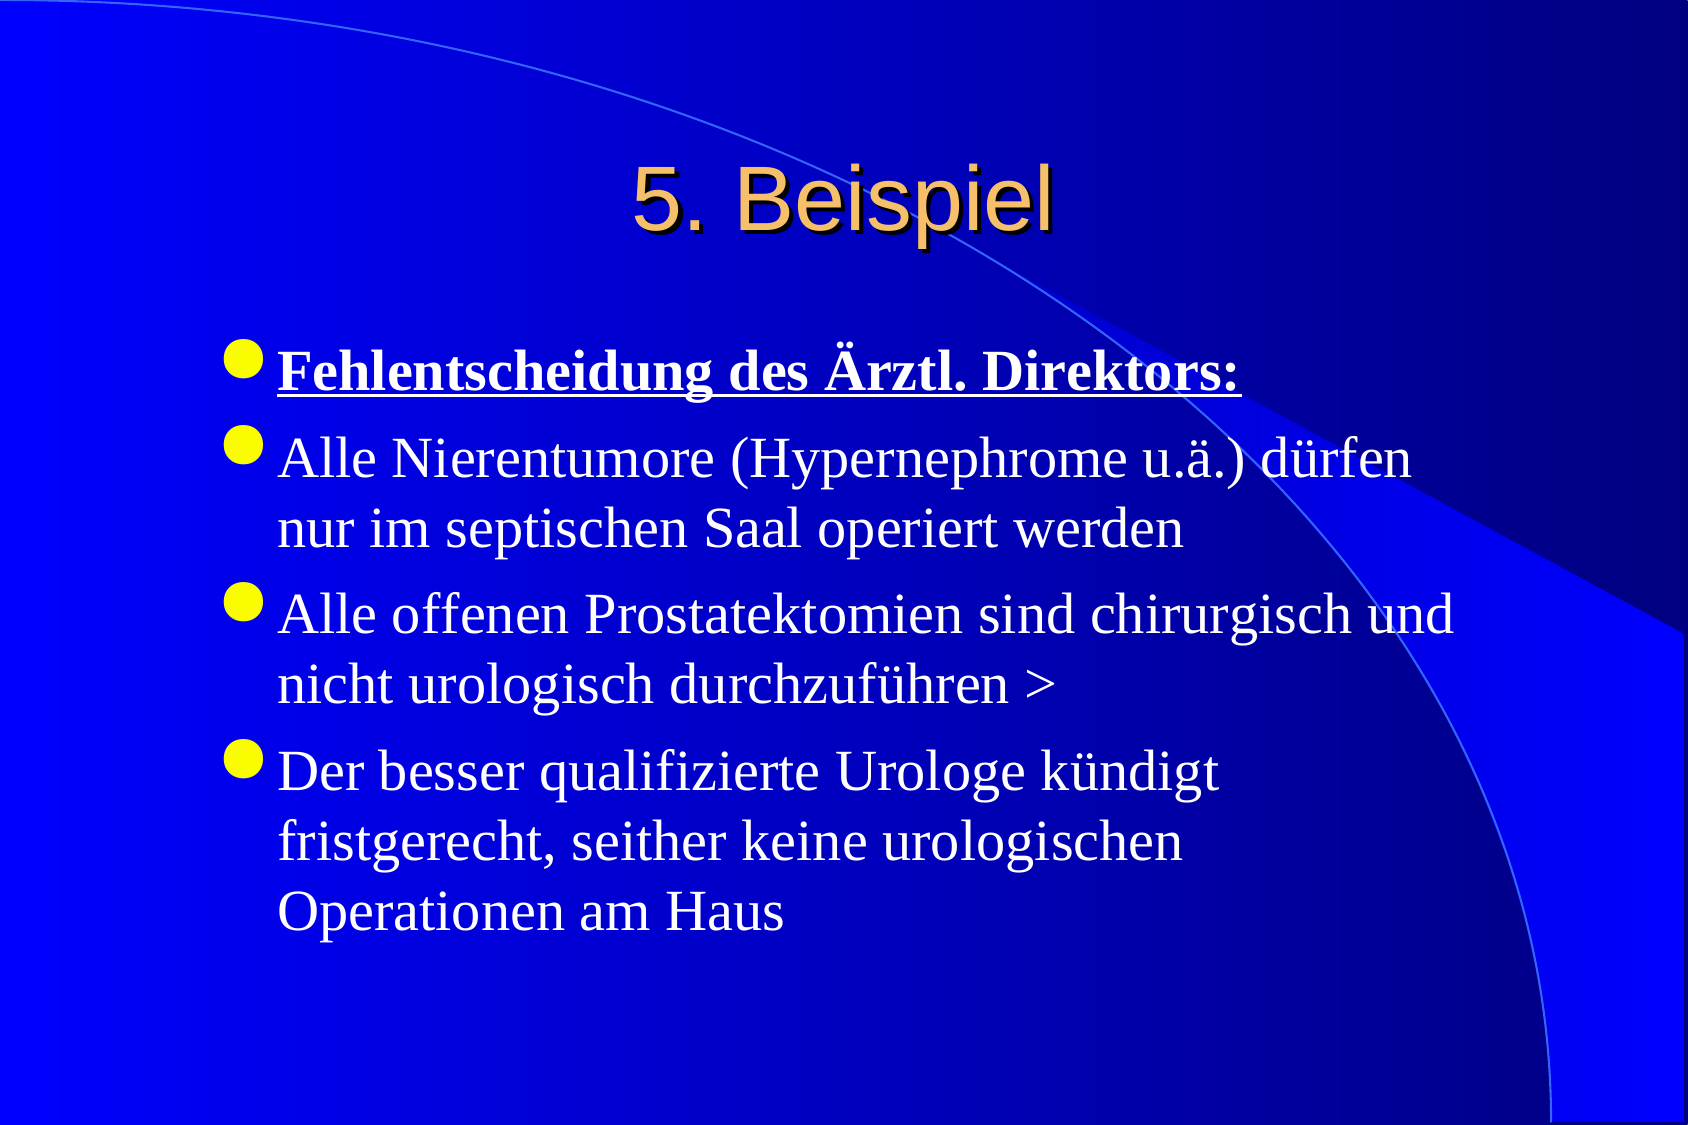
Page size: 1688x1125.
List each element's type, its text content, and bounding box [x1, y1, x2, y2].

text_box Fehlentscheidung des Ärztl. Direktors: Alle Nierentumore (Hypernephrome u.ä.) dürfen nur im septischen Saal operiert werden Alle offenen Prostatektomien sind chirurgisch und nicht urologisch durchzuführen > Der besser qualifizierte Urologe kündigt fristgerecht, seither keine urologischen Operationen am Haus [206, 324, 1482, 1001]
text_box 5. Beispiel [206, 99, 1482, 288]
